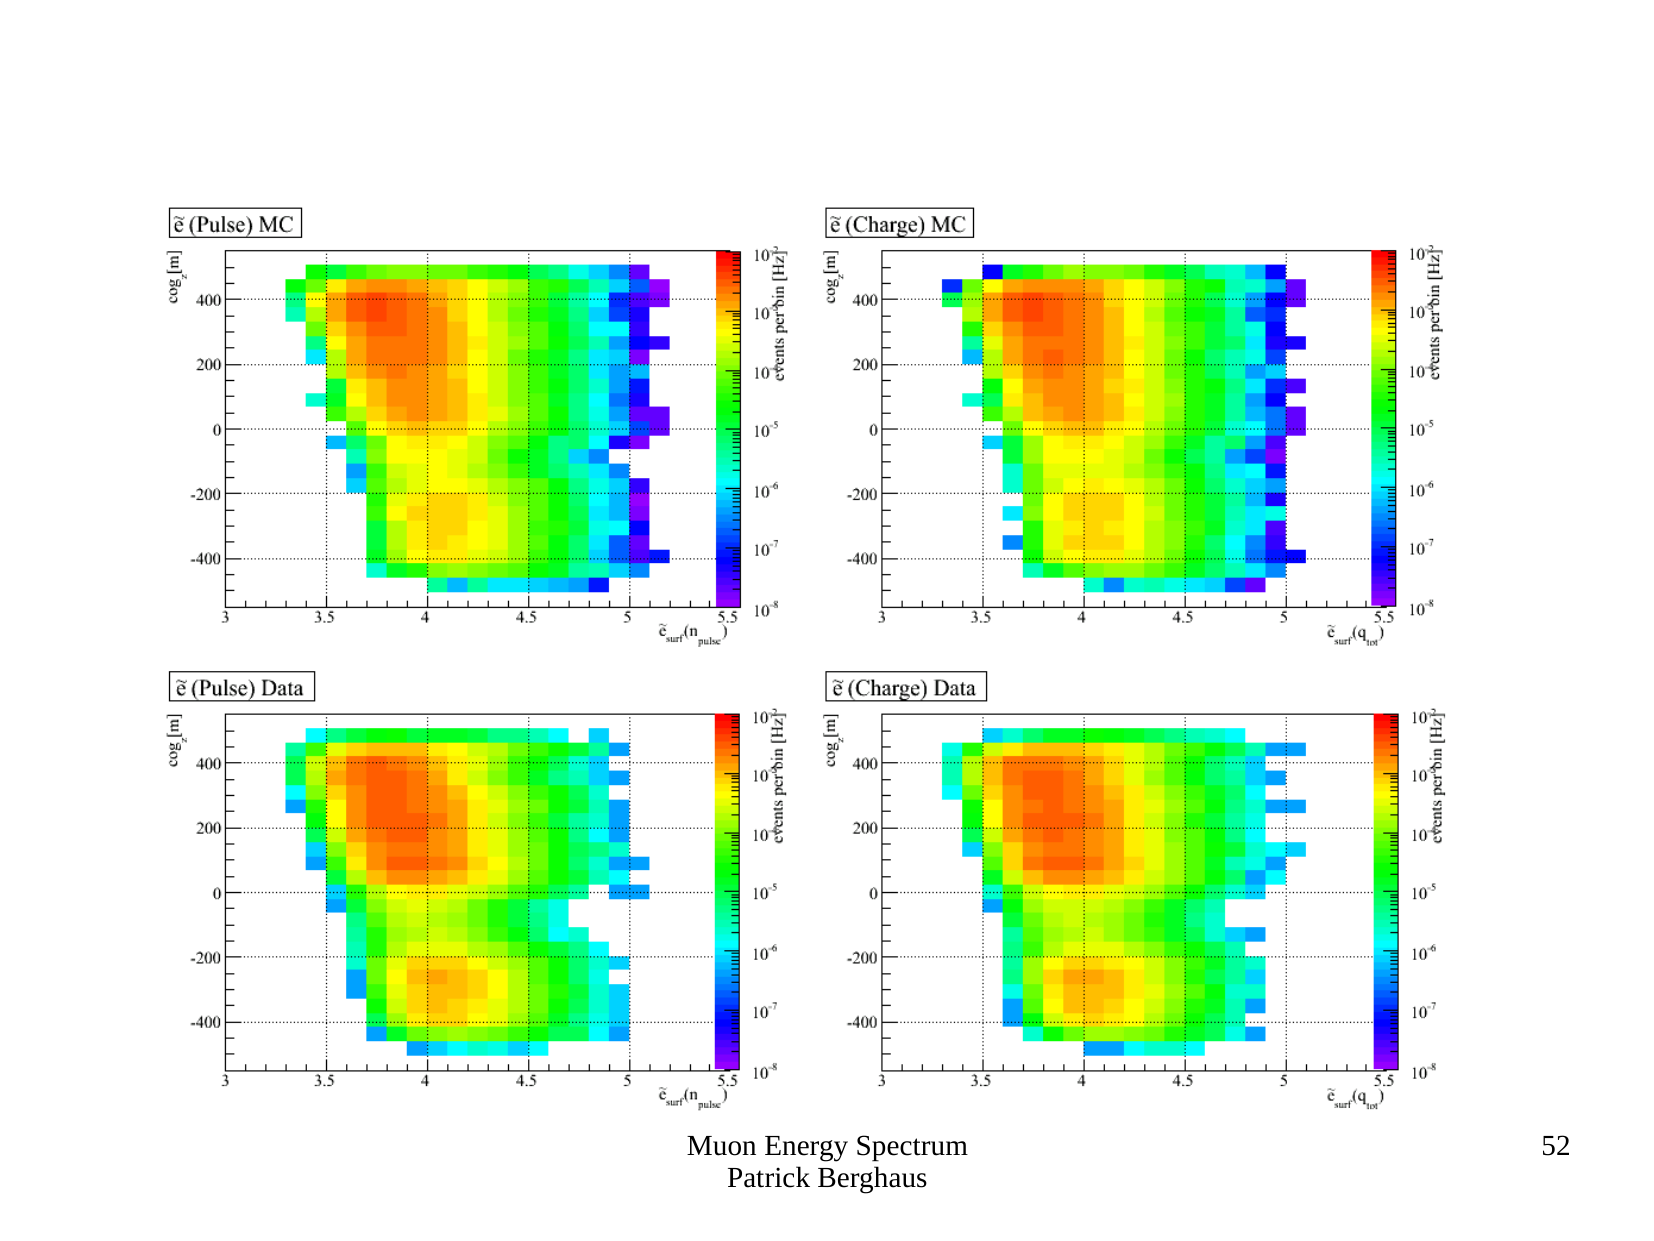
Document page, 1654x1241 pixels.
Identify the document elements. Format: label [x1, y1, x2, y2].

picture [150, 198, 1463, 1126]
